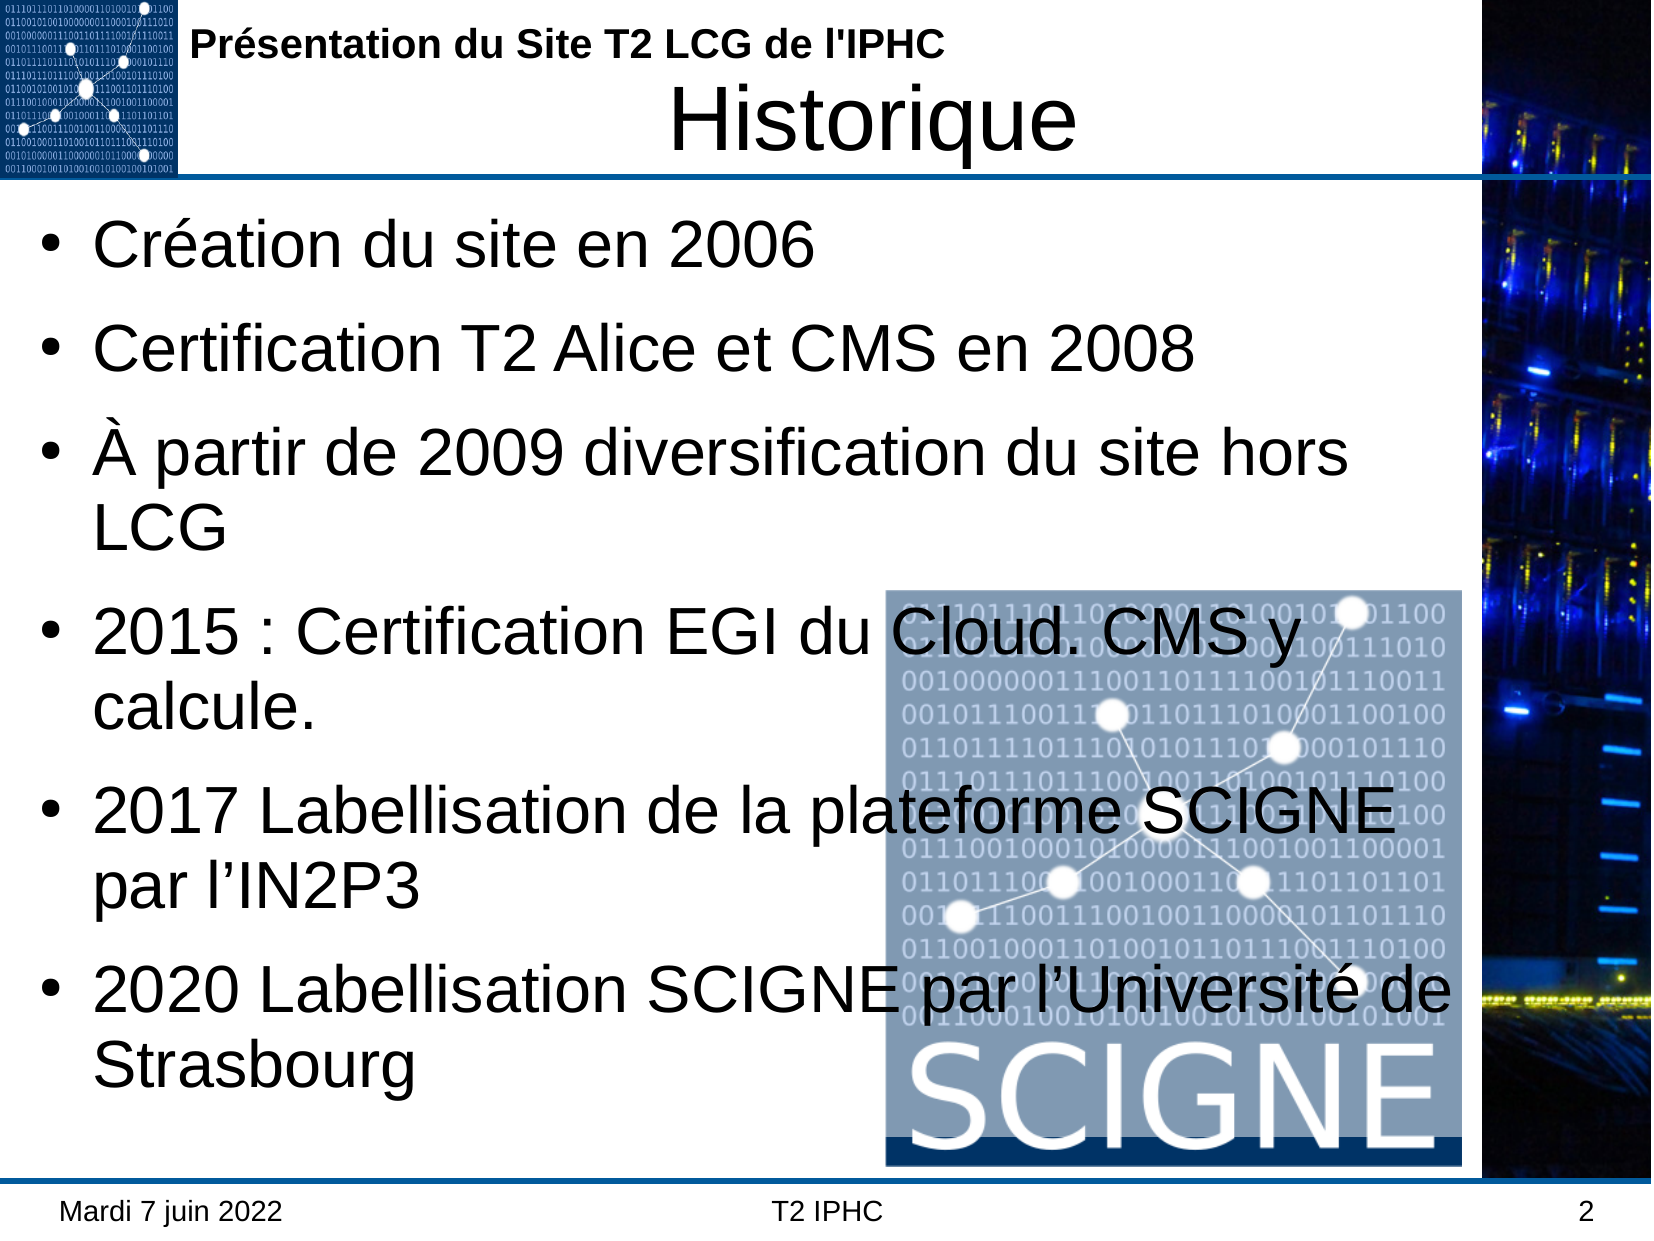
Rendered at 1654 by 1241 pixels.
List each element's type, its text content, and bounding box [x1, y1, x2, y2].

picture [1482, 180, 1651, 1178]
picture [0, 0, 178, 178]
title Historique [177, 67, 1571, 171]
picture [885, 1137, 1462, 1167]
list Création du site en 2006 Certification T2 Alice et CMS en 2008 À partir de 2009 diversification du site hors LCG 2015 : Certification EGI du Cloud. CMS y calcule. 2017 Labellisation de la plateforme SCIGNE par l’IN2P3 2020 Labellisation SCIGNE par l’Université de Strasbourg [21, 206, 1477, 1137]
picture [1482, 0, 1651, 174]
